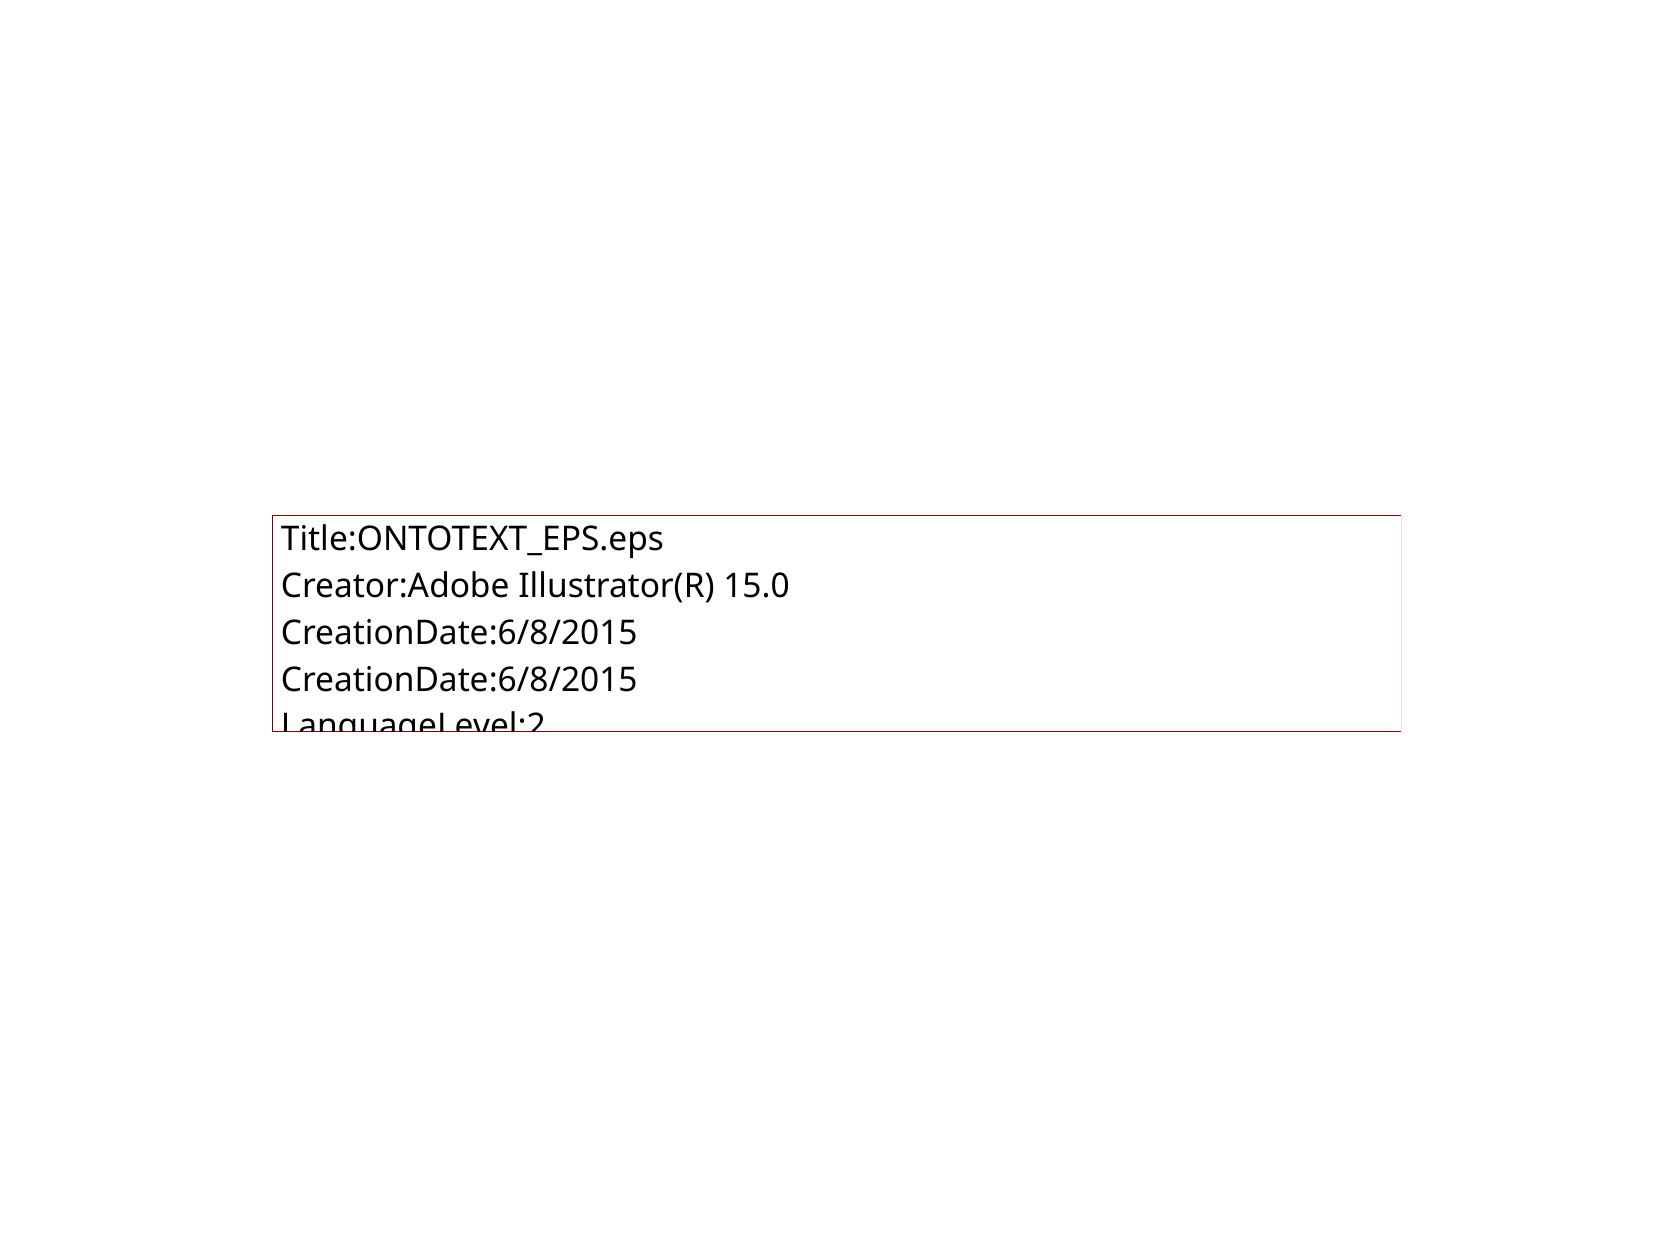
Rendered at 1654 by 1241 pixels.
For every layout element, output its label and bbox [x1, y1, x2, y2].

picture [270, 512, 1402, 732]
